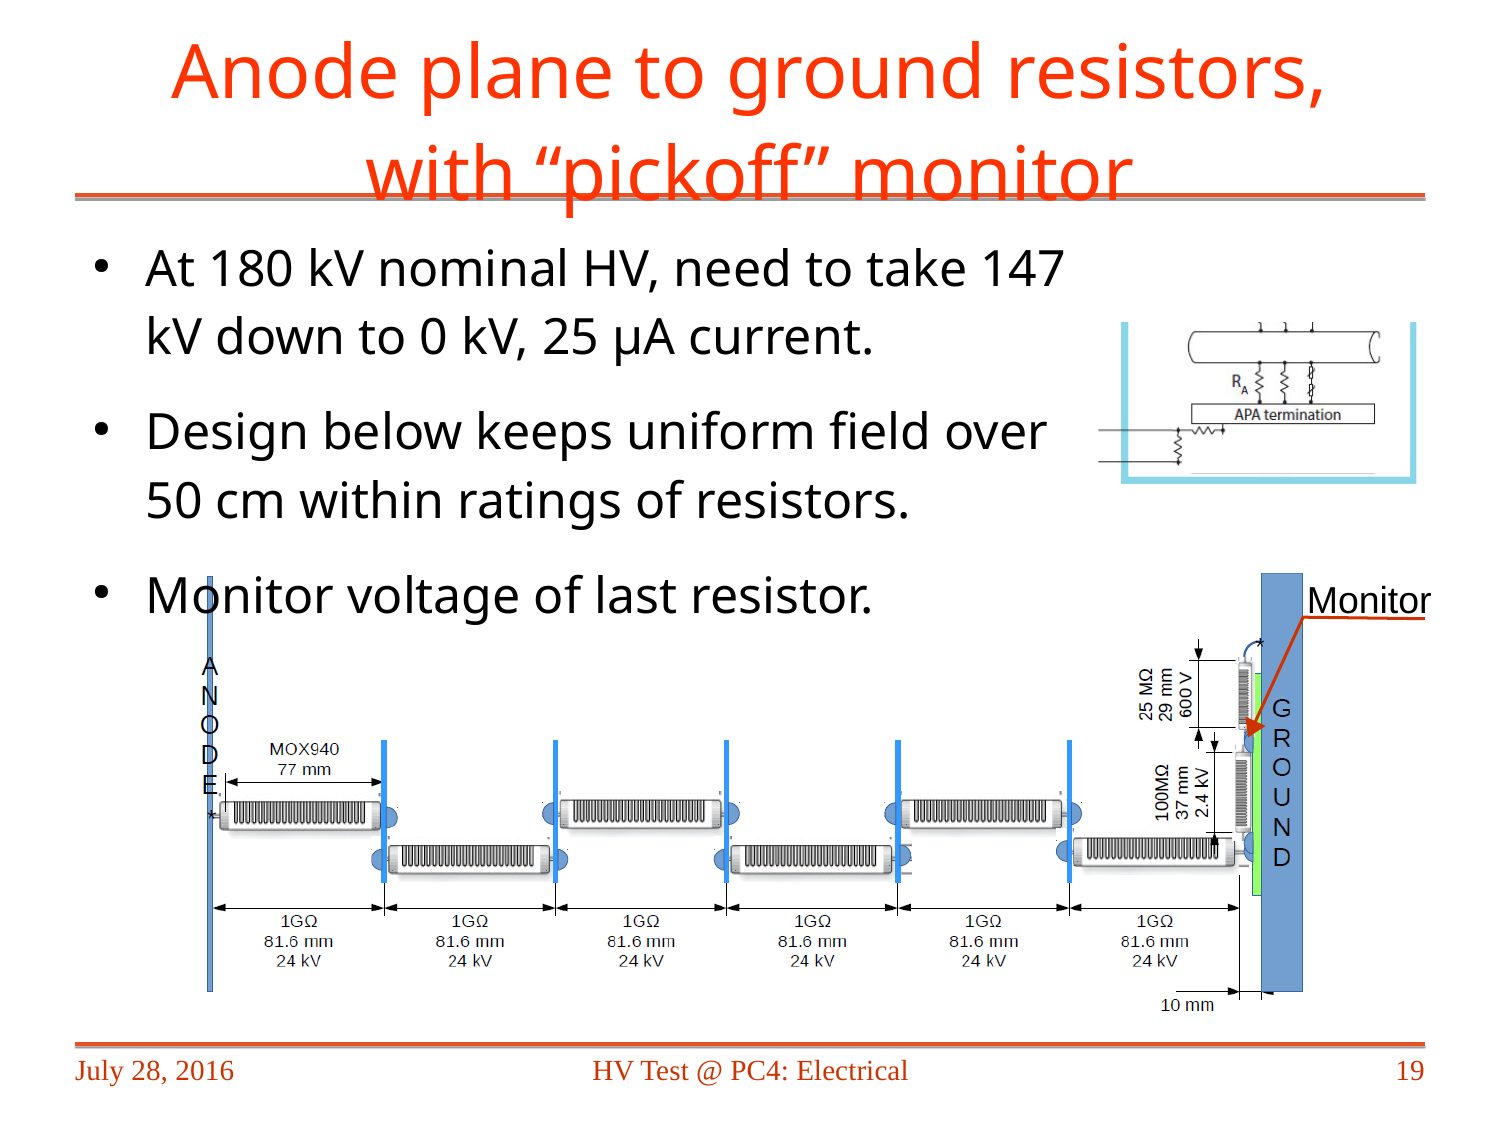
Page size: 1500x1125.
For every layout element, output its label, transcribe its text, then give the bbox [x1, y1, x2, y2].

title Anode plane to ground resistors, with “pickoff” monitor [75, 32, 1425, 208]
picture [183, 1002, 1317, 1023]
text_box Monitor [1292, 572, 1447, 629]
list At 180 kV nominal HV, need to take 147 kV down to 0 kV, 25 µA current. Design below keeps uniform field over 50 cm within ratings of resistors. Monitor voltage of last resistor. [75, 232, 1425, 1002]
